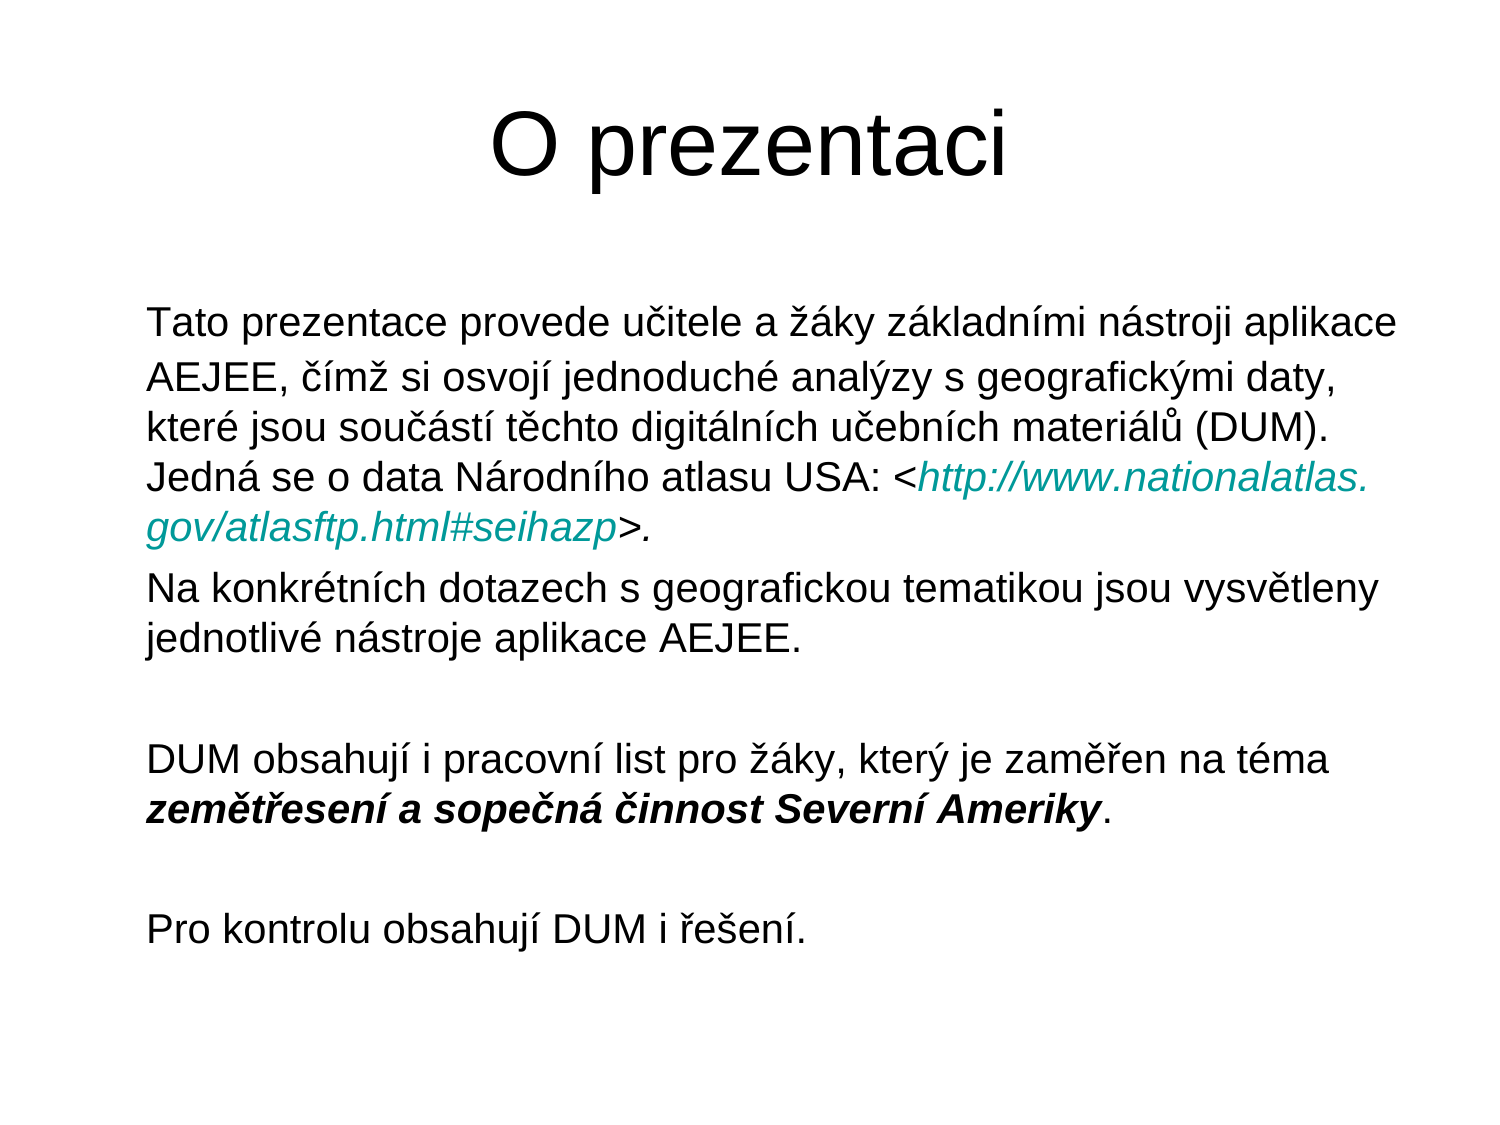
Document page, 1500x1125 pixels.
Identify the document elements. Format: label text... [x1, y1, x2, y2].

title O prezentaci [75, 45, 1426, 233]
list Tato prezentace provede učitele a žáky základními nástroji aplikace AEJEE, čímž si osvojí jednoduché analýzy s geografickými daty, které jsou součástí těchto digitálních učebních materiálů (DUM). Jedná se o data Národního atlasu USA: <http://www.nationalatlas.gov/atlasftp.html#seihazp>. Na konkrétních dotazech s geografickou tematikou jsou vysvětleny jednotlivé nástroje aplikace AEJEE. DUM obsahují i pracovní list pro žáky, který je zaměřen na téma zemětřesení a sopečná činnost Severní Ameriky. Pro kontrolu obsahují DUM i řešení. [75, 262, 1426, 1006]
